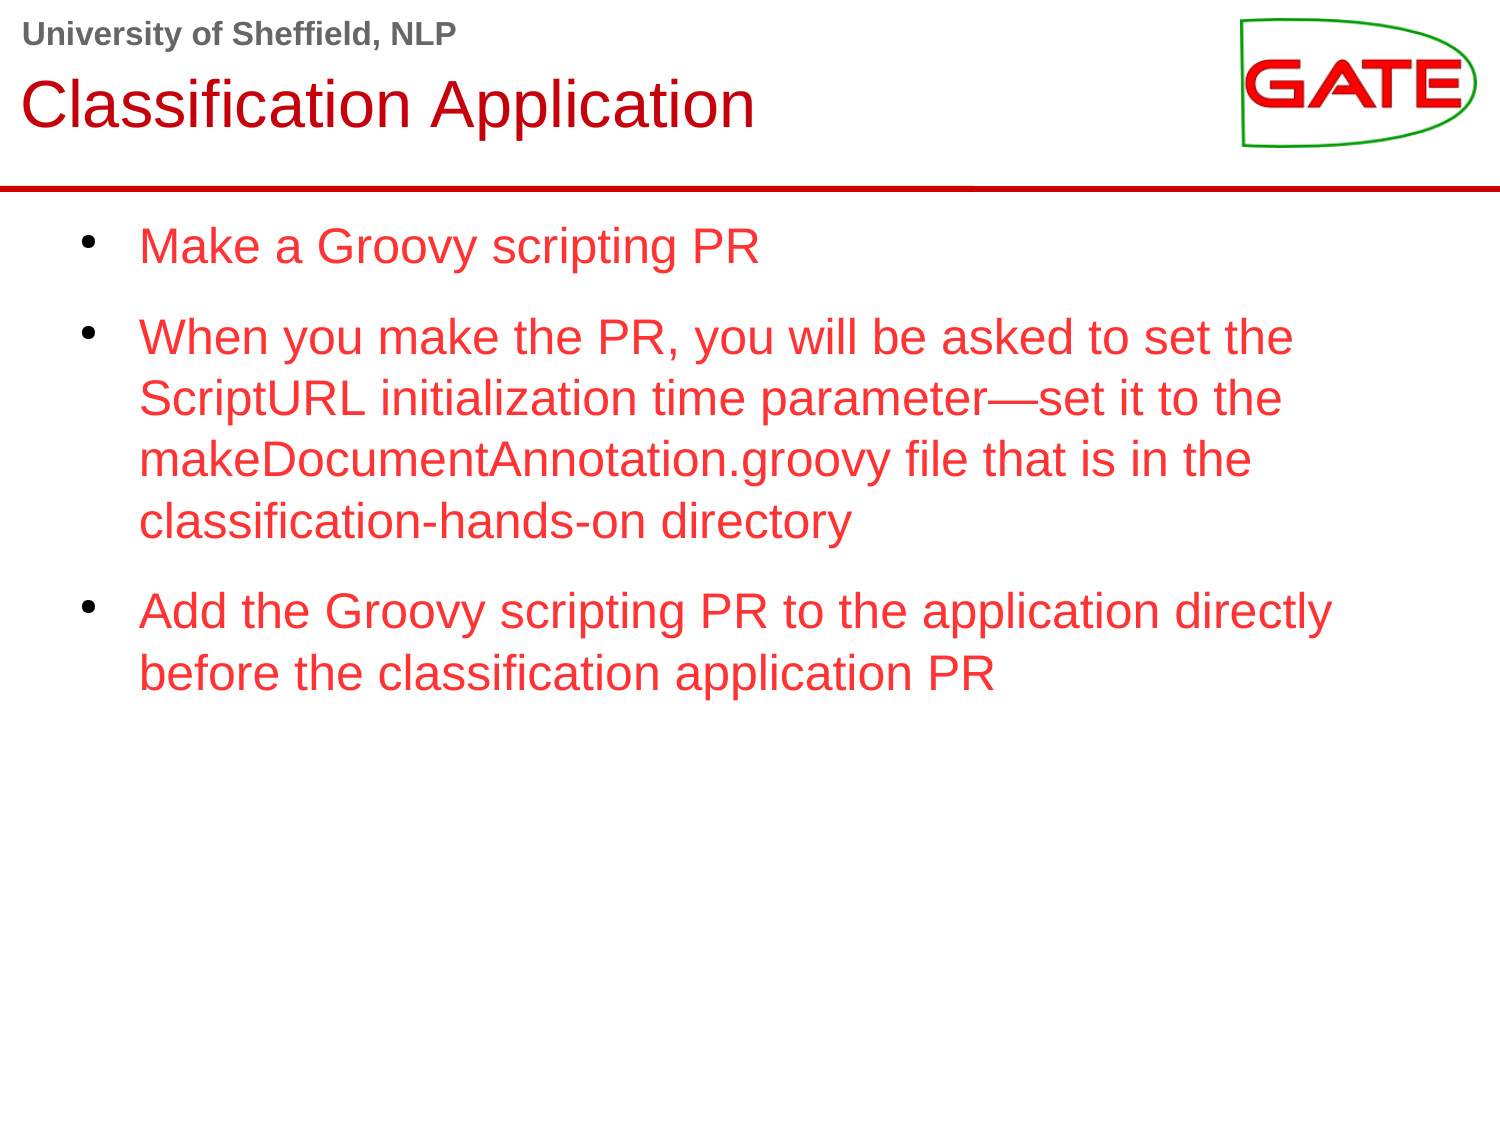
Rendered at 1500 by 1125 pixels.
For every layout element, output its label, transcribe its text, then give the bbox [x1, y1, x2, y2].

picture [1240, 18, 1477, 148]
title Classification Application [20, 45, 1240, 166]
list Make a Groovy scripting PR When you make the PR, you will be asked to set the ScriptURL initialization time parameter—set it to the makeDocumentAnnotation.groovy file that is in the classification-hands-on directory Add the Groovy scripting PR to the application directly before the classification application PR [23, 212, 1477, 1063]
